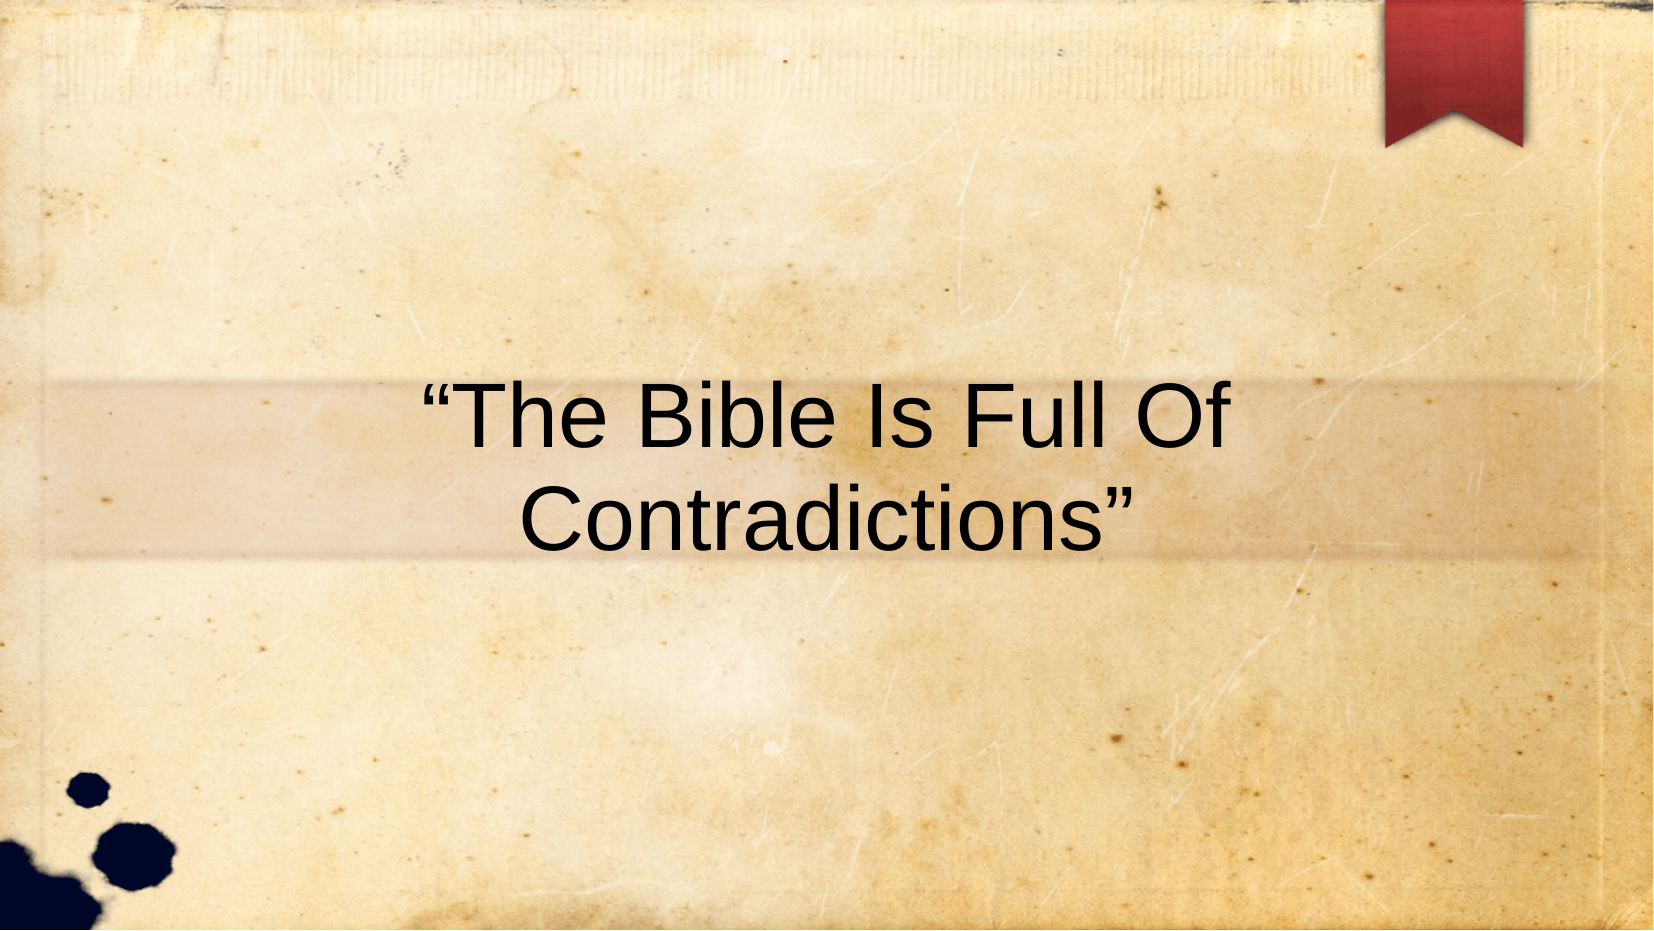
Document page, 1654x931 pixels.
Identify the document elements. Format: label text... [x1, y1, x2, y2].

picture [0, 0, 1654, 930]
title “The Bible Is Full Of Contradictions” [418, 364, 1236, 570]
